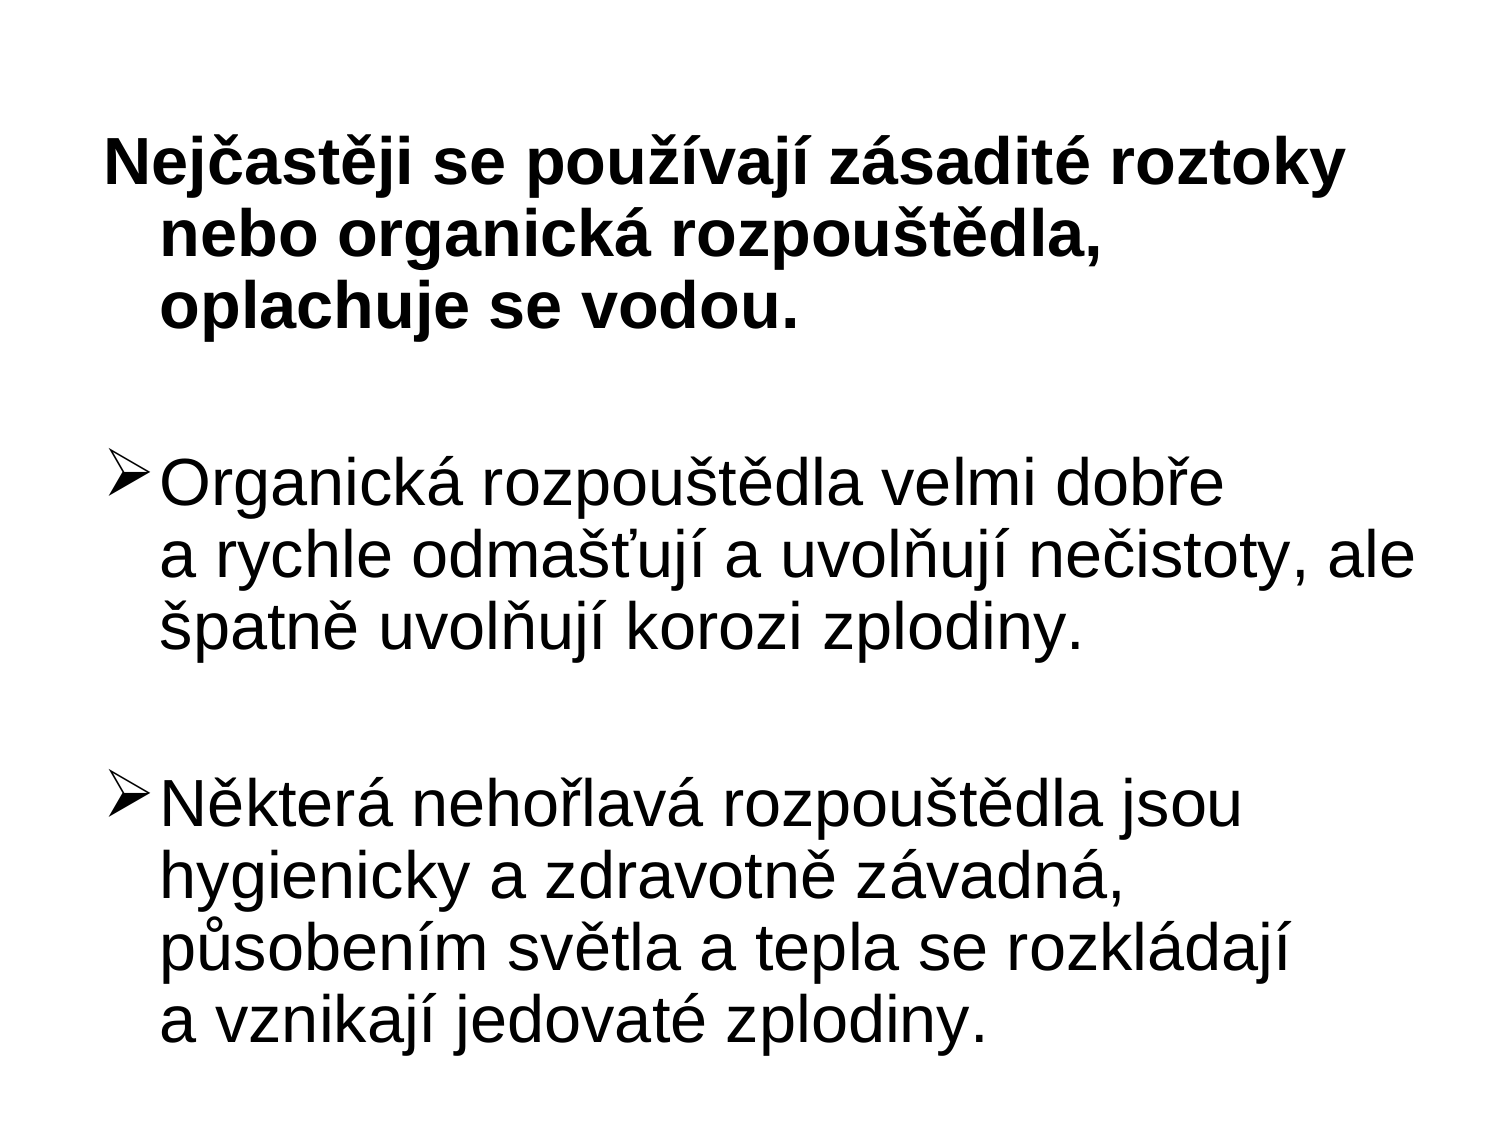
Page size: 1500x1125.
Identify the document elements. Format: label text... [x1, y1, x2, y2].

list Nejčastěji se používají zásadité roztoky nebo organická rozpouštědla, oplachuje se vodou. Organická rozpouštědla velmi dobře a rychle odmašťují a uvolňují nečistoty, ale špatně uvolňují korozi zplodiny. Některá nehořlavá rozpouštědla jsou hygienicky a zdravotně závadná, působením světla a tepla se rozkládají a vznikají jedovaté zplodiny. [88, 31, 1439, 1095]
